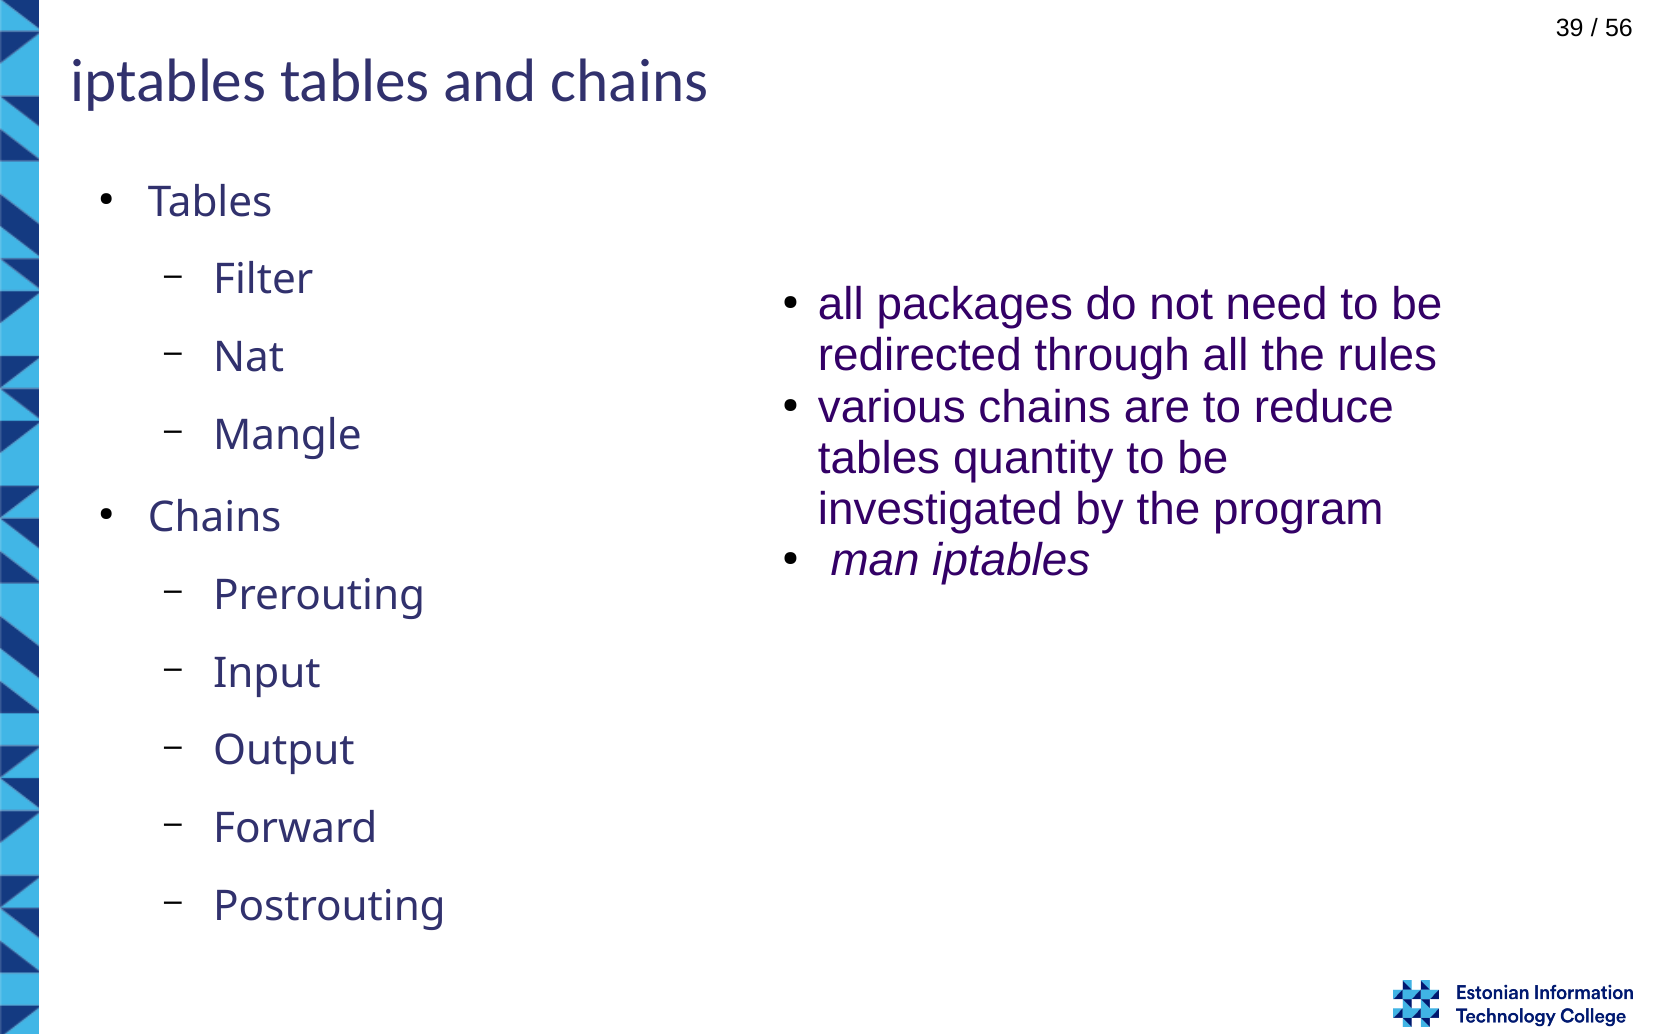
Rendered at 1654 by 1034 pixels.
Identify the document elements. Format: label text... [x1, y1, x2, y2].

text_box all packages do not need to be redirected through all the rules various chains are to reduce tables quantity to be investigated by the program man iptables [767, 270, 1477, 591]
picture [1393, 980, 1633, 1027]
title iptables tables and chains [70, 41, 1630, 130]
list Tables Filter Nat Mangle Chains Prerouting Input Output Forward Postrouting [82, 170, 1538, 938]
